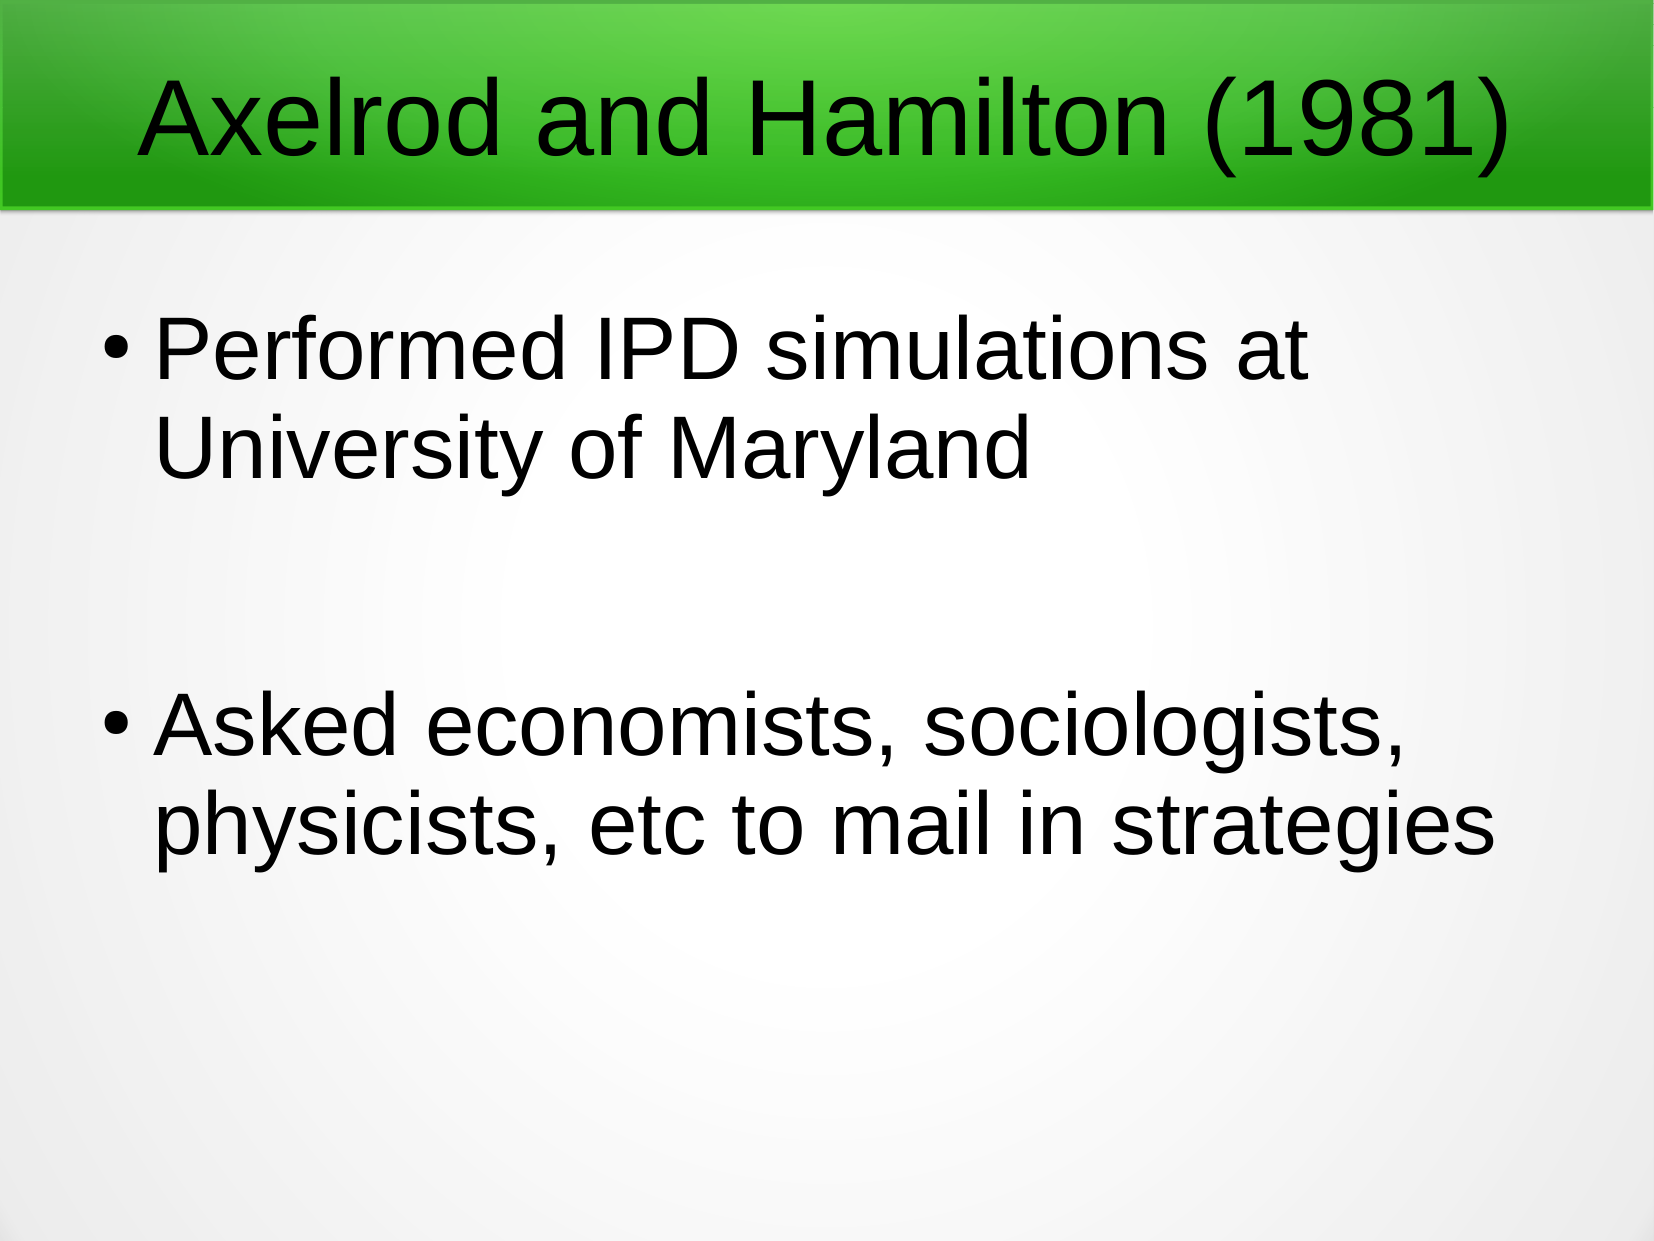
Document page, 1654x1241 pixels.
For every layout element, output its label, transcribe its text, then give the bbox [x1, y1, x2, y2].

title Axelrod and Hamilton (1981) [82, 47, 1571, 189]
list Performed IPD simulations at University of Maryland Asked economists, sociologists, physicists, etc to mail in strategies [82, 299, 1571, 1019]
